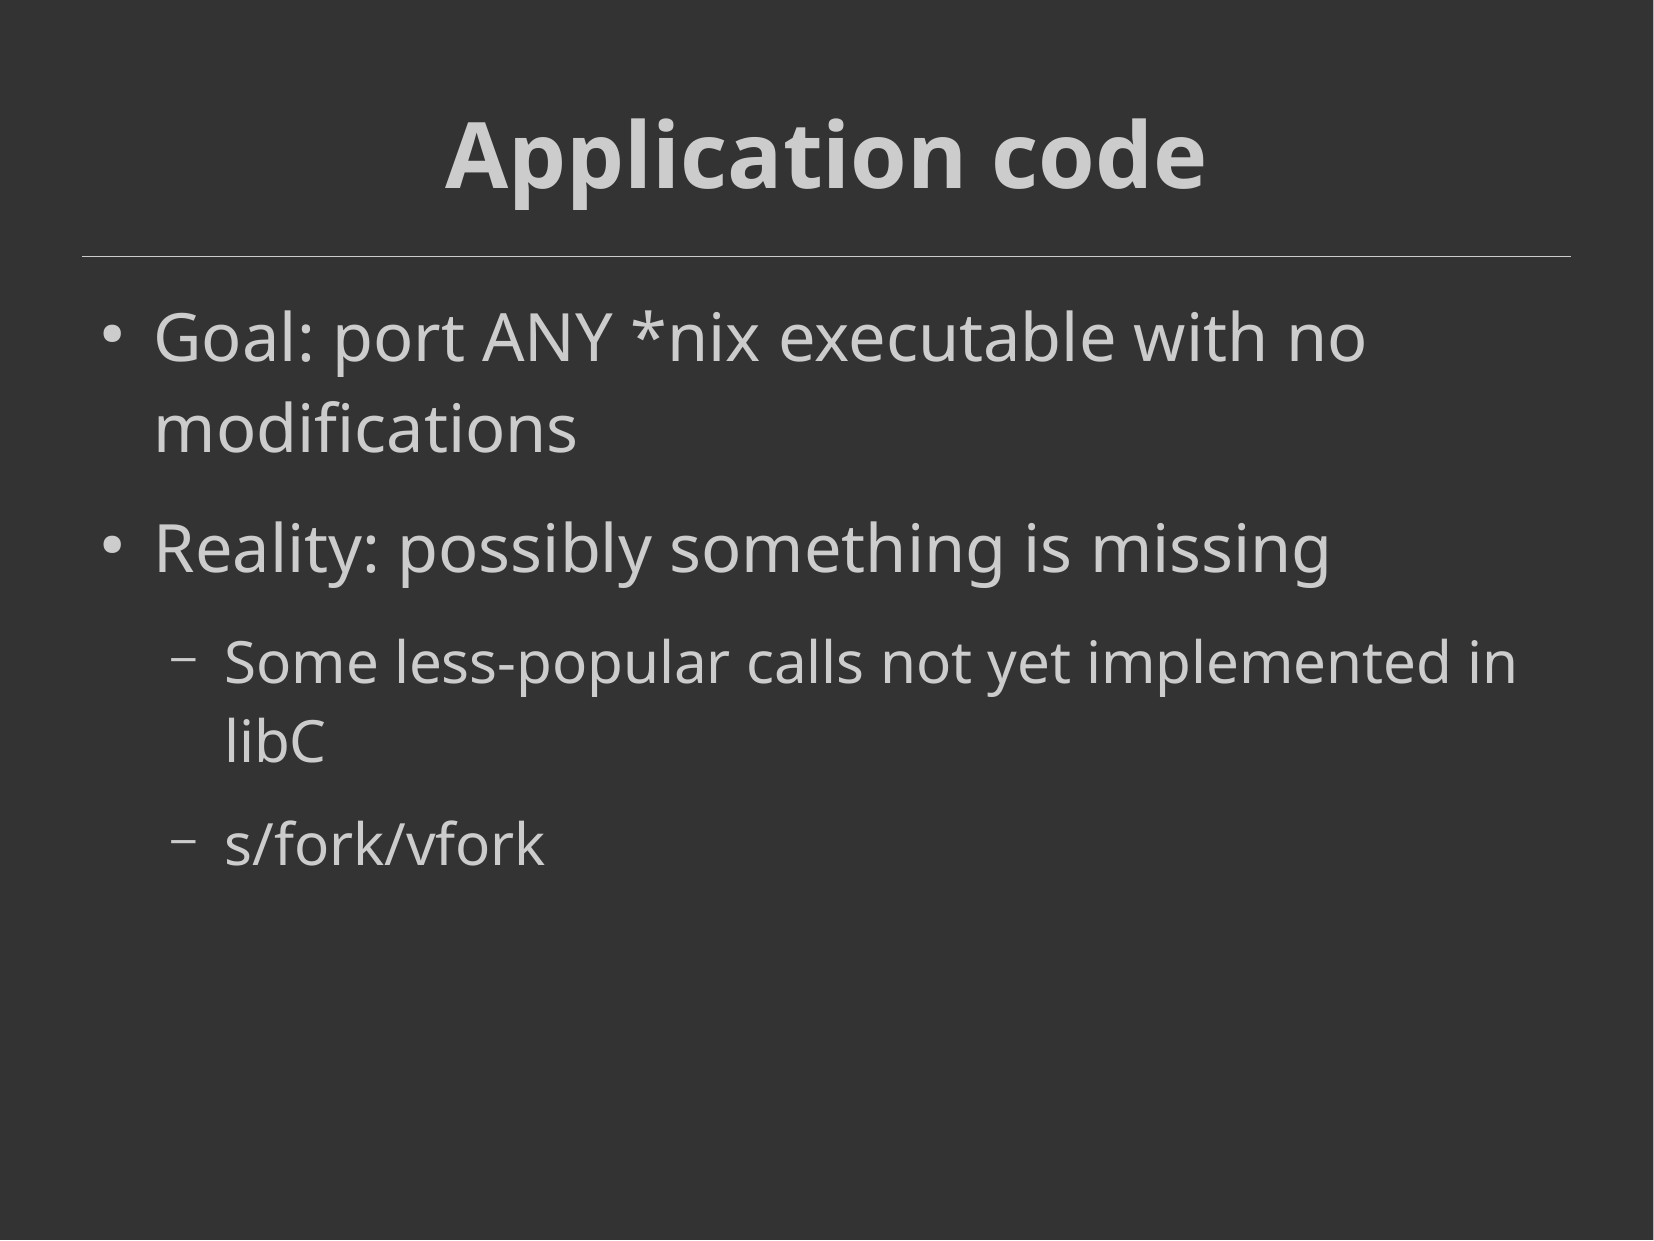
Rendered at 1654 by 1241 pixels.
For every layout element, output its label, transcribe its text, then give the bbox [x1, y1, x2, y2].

title Application code [82, 49, 1571, 257]
list Goal: port ANY *nix executable with no modifications Reality: possibly something is missing Some less-popular calls not yet implemented in libC s/fork/vfork [82, 290, 1571, 1010]
